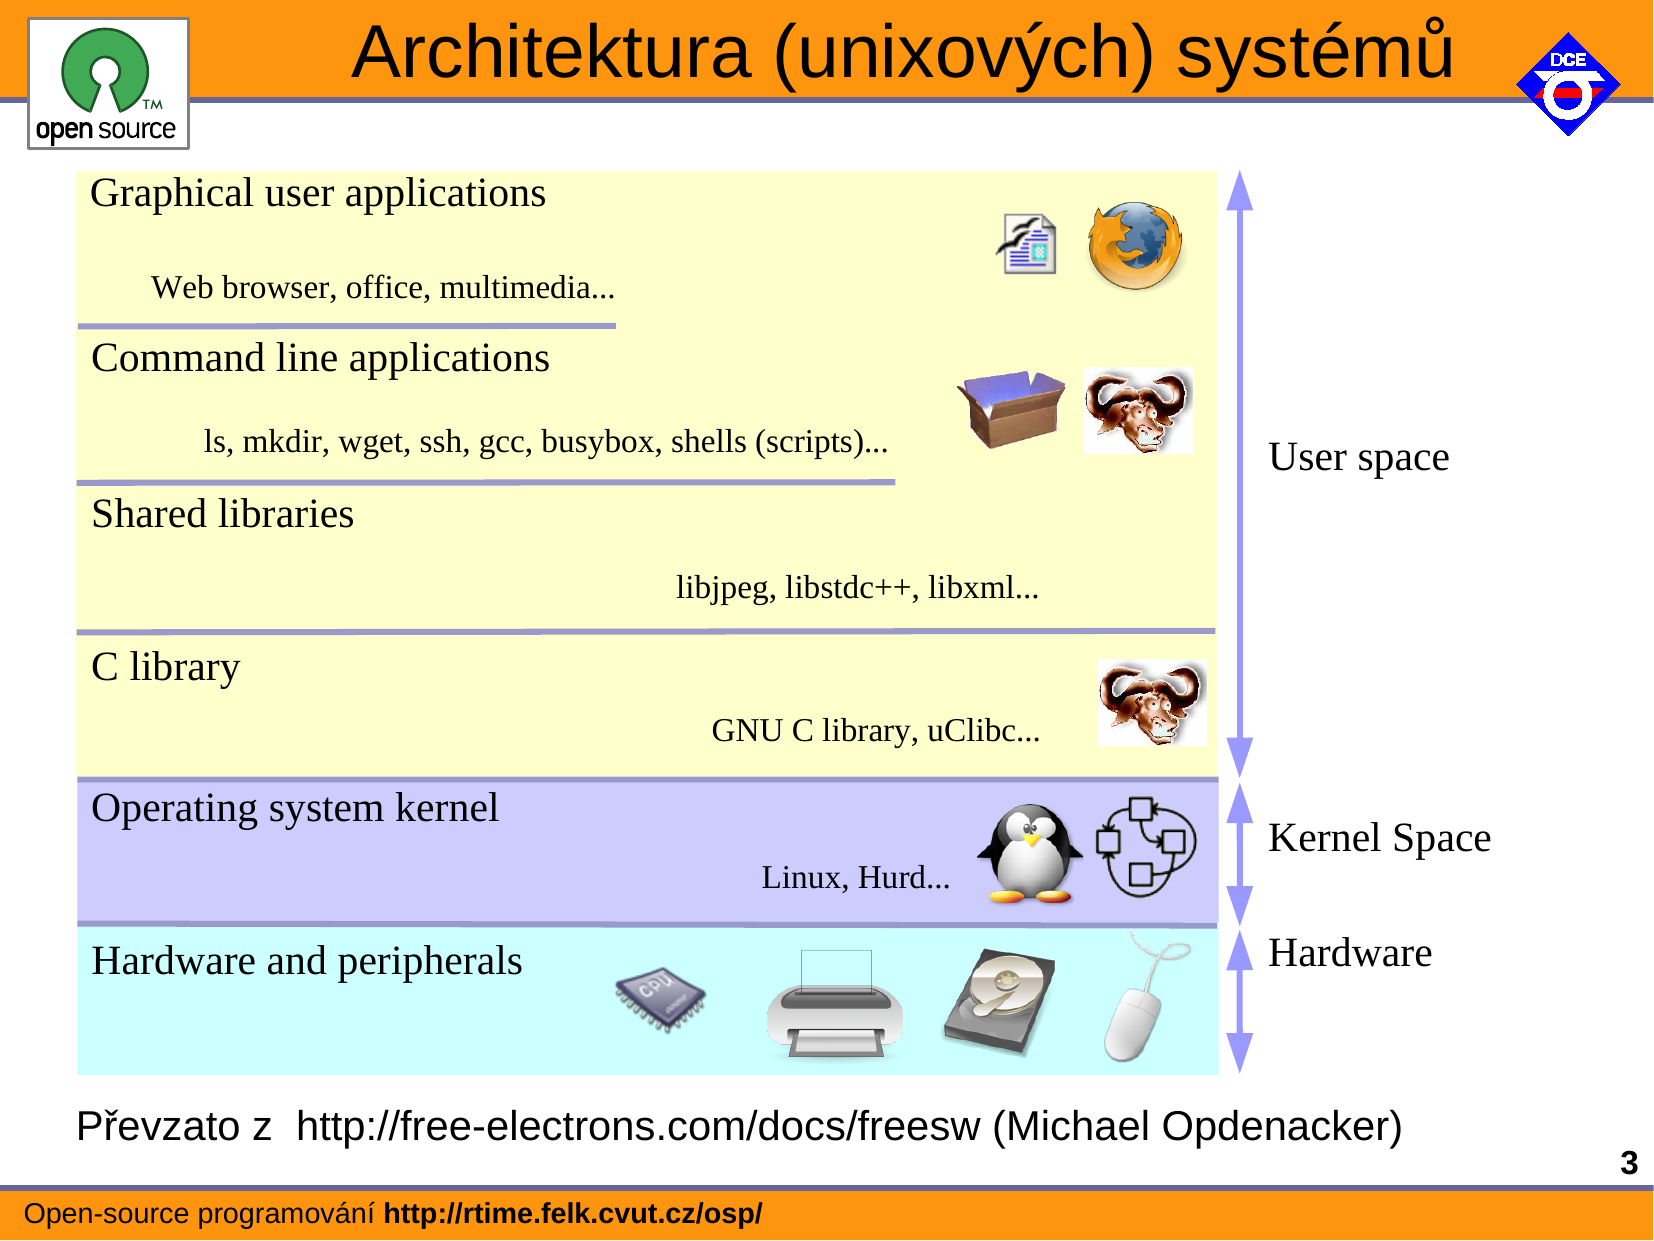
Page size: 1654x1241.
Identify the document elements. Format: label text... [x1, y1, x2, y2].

text_box libjpeg, libstdc++, libxml... [676, 568, 1041, 616]
picture [613, 952, 714, 1053]
text_box Převzato z http://free-electrons.com/docs/freesw (Michael Opdenacker) [75, 1102, 1469, 1155]
text_box ls, mkdir, wget, ssh, gcc, busybox, shells (scripts)... [204, 423, 891, 470]
picture [1098, 659, 1207, 746]
text_box GNU C library, uClibc... [711, 711, 1043, 758]
picture [994, 212, 1061, 279]
text_box Web browser, office, multimedia... [151, 268, 618, 315]
picture [1089, 791, 1202, 906]
text_box [75, 171, 1218, 777]
picture [1082, 190, 1189, 297]
text_box C library [91, 642, 540, 701]
text_box User space [1268, 433, 1469, 491]
text_box Linux, Hurd... [761, 858, 952, 905]
text_box Graphical user applications [89, 169, 659, 228]
text_box Kernel Space [1268, 814, 1501, 872]
text_box Operating system kernel [91, 783, 540, 842]
text_box Hardware and peripherals [91, 936, 540, 995]
text_box [77, 783, 1219, 1076]
picture [765, 926, 905, 1066]
picture [933, 928, 1207, 1071]
picture [1084, 367, 1193, 454]
text_box Shared libraries [91, 489, 540, 548]
text_box Command line applications [91, 333, 578, 392]
text_box Hardware [1268, 929, 1501, 988]
picture [976, 800, 1084, 909]
picture [957, 371, 1066, 449]
title Architektura (unixových) systémů [178, 4, 1631, 98]
